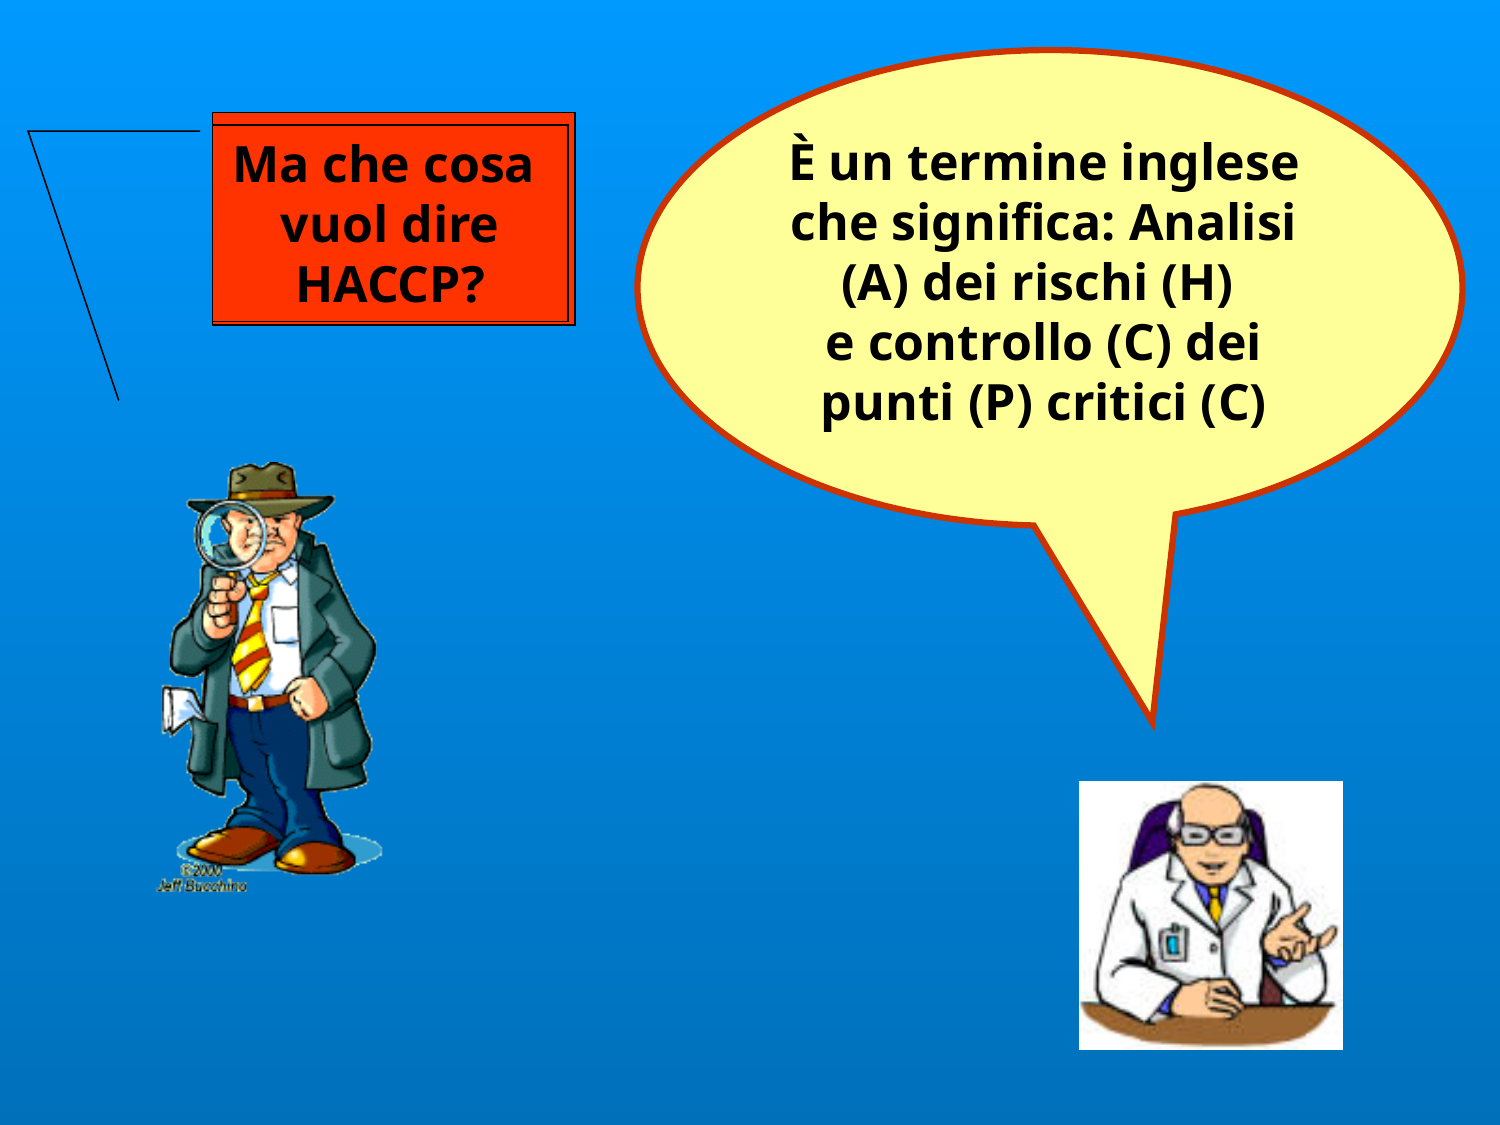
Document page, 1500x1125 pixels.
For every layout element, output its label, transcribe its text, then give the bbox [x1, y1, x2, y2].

picture [153, 462, 388, 894]
text_box [212, 112, 575, 325]
text_box Ma che cosa vuol dire HACCP? [212, 125, 568, 322]
picture [1079, 781, 1343, 1051]
text_box È un termine inglese che significa: Analisi (A) dei rischi (H) e controllo (C) dei punti (P) critici (C) [769, 123, 1319, 438]
text_box [637, 50, 1463, 723]
